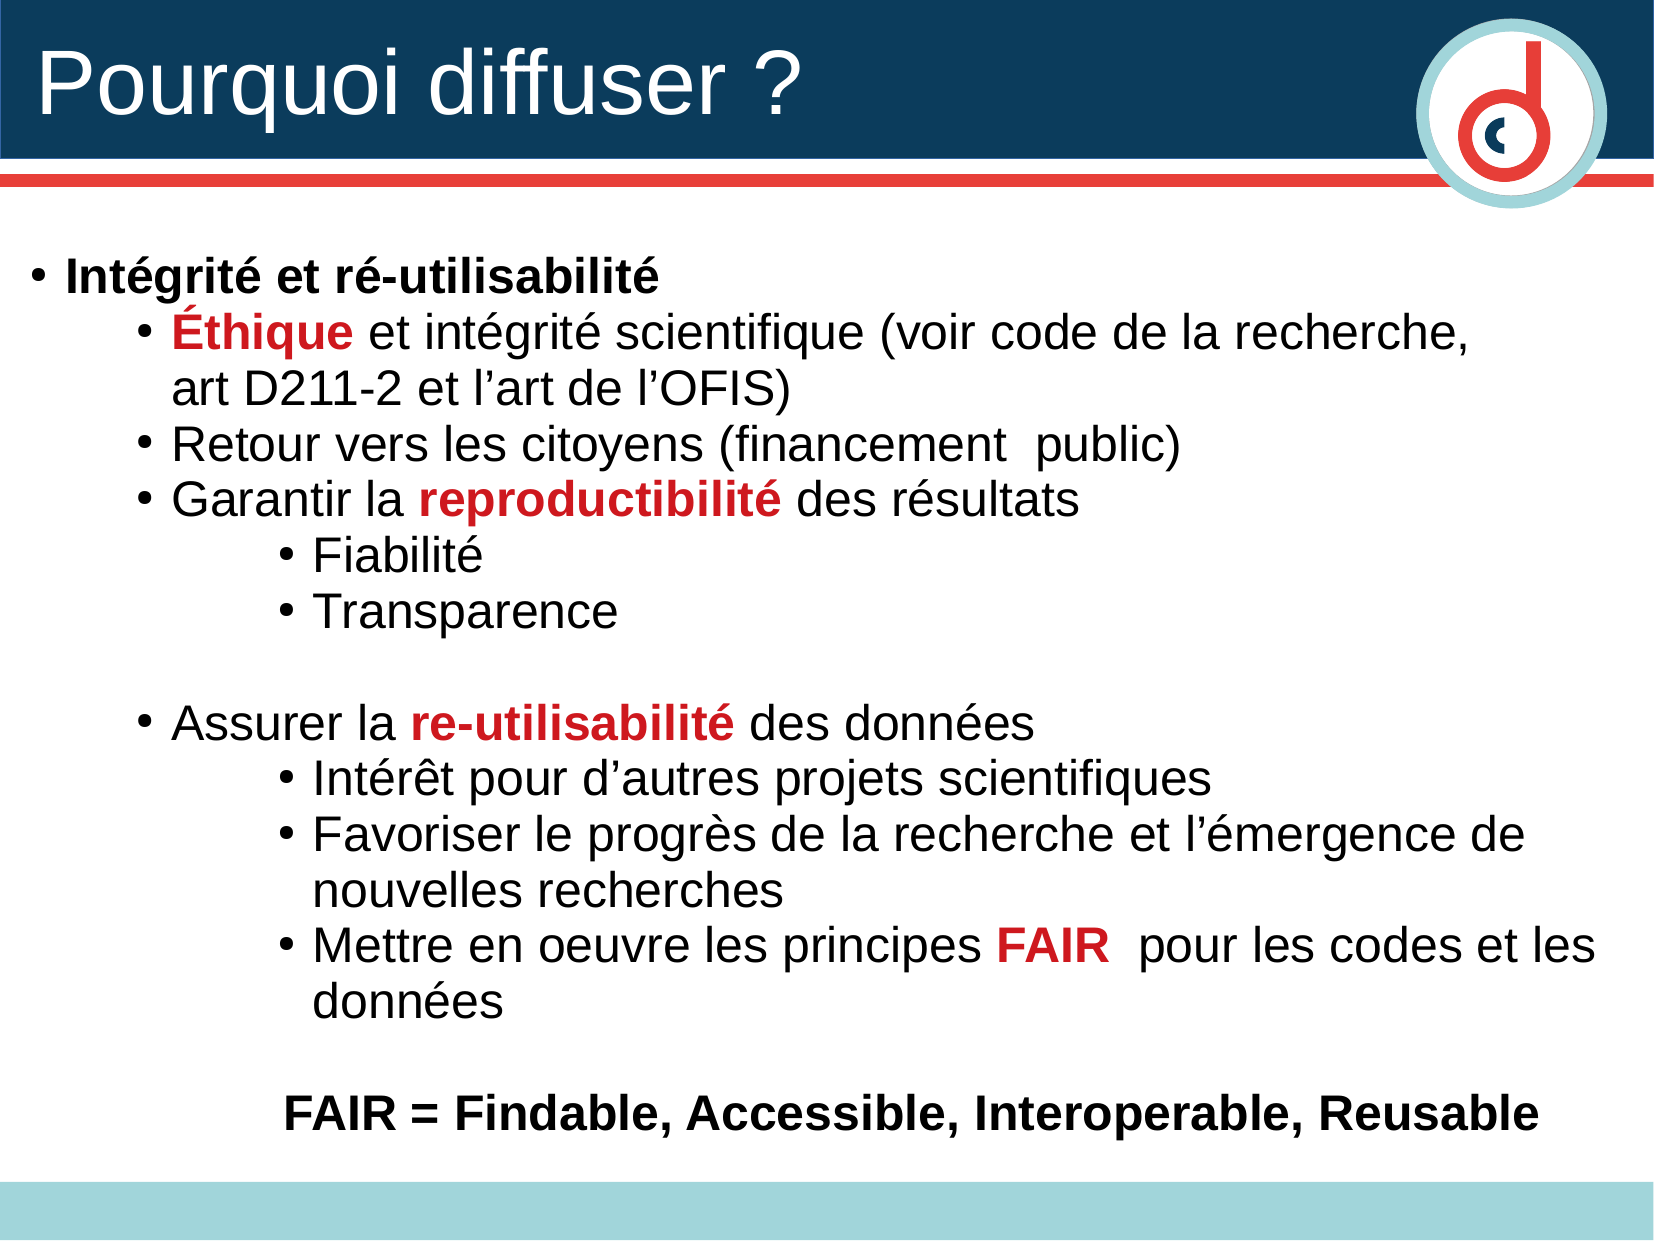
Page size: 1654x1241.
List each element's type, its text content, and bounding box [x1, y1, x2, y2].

title Pourquoi diffuser ? [35, 11, 1430, 159]
text_box Intégrité et ré-utilisabilité Éthique et intégrité scientifique (voir code de la recherche, art D211-2 et l’art de l’OFIS) Retour vers les citoyens (financement public) Garantir la reproductibilité des résultats Fiabilité Transparence Assurer la re-utilisabilité des données Intérêt pour d’autres projets scientifiques Favoriser le progrès de la recherche et l’émergence de nouvelles recherches Mettre en oeuvre les principes FAIR pour les codes et les données FAIR = Findable, Accessible, Interoperable, Reusable [29, 206, 1654, 1152]
